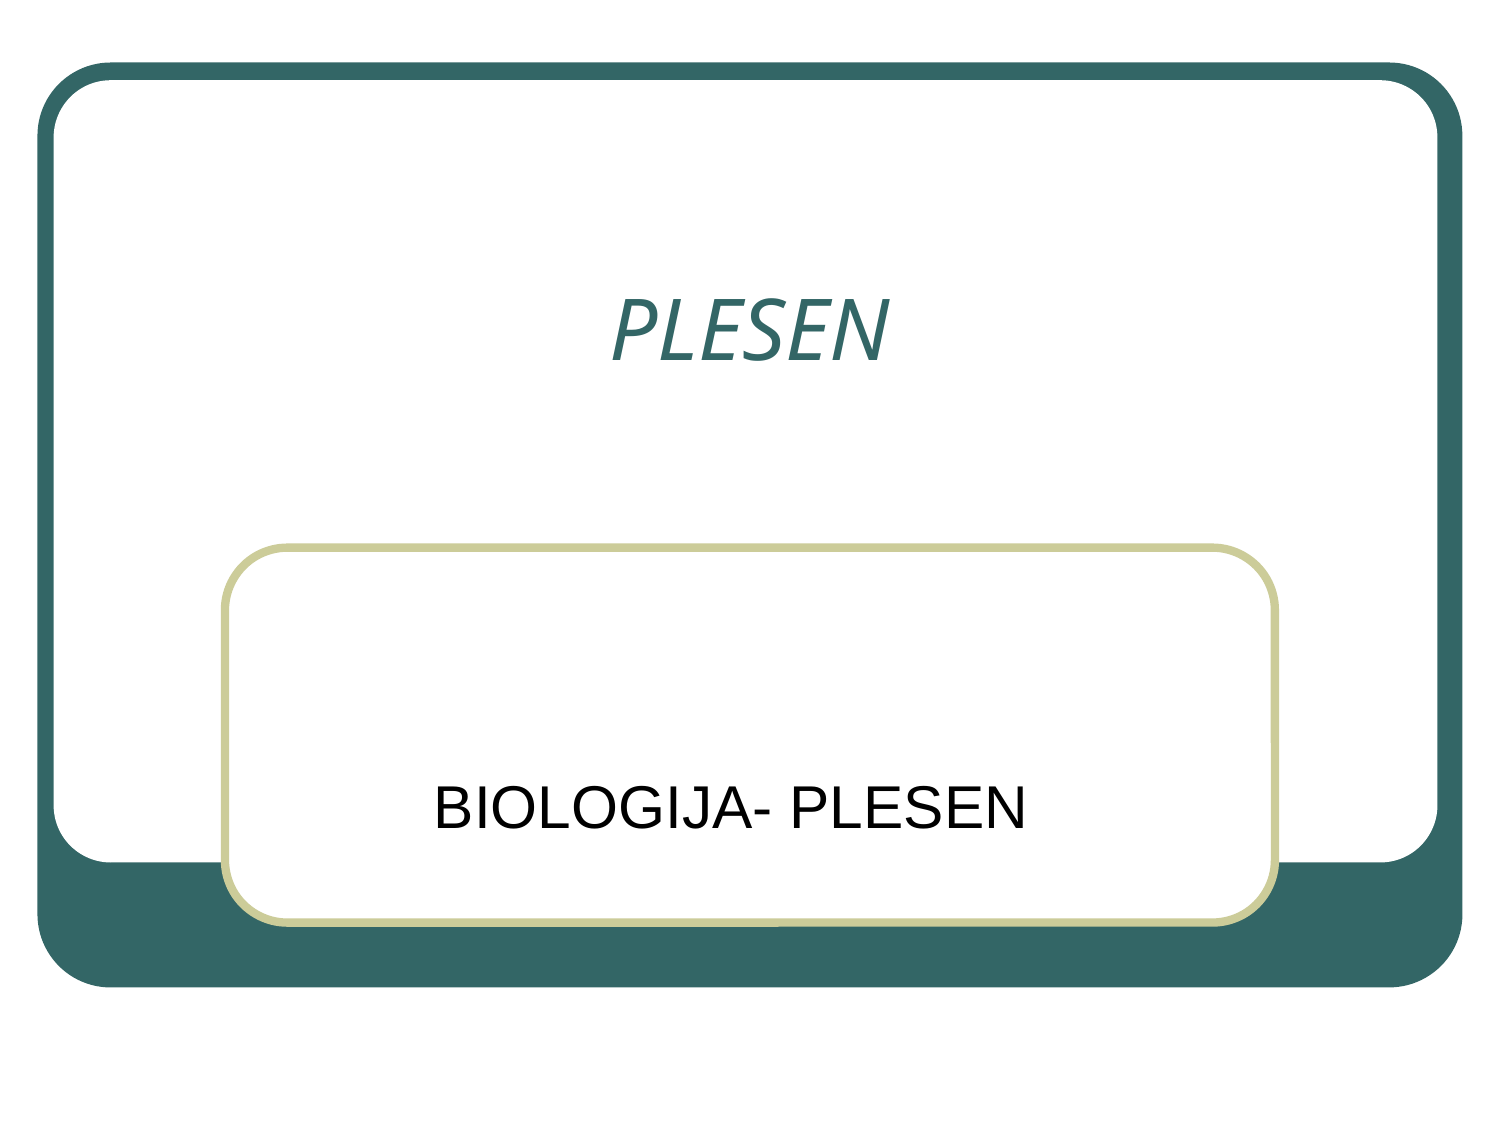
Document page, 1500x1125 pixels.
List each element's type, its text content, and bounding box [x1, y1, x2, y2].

title PLESEN [112, 140, 1388, 513]
subtitle BIOLOGIJA- PLESEN [287, 585, 1175, 898]
